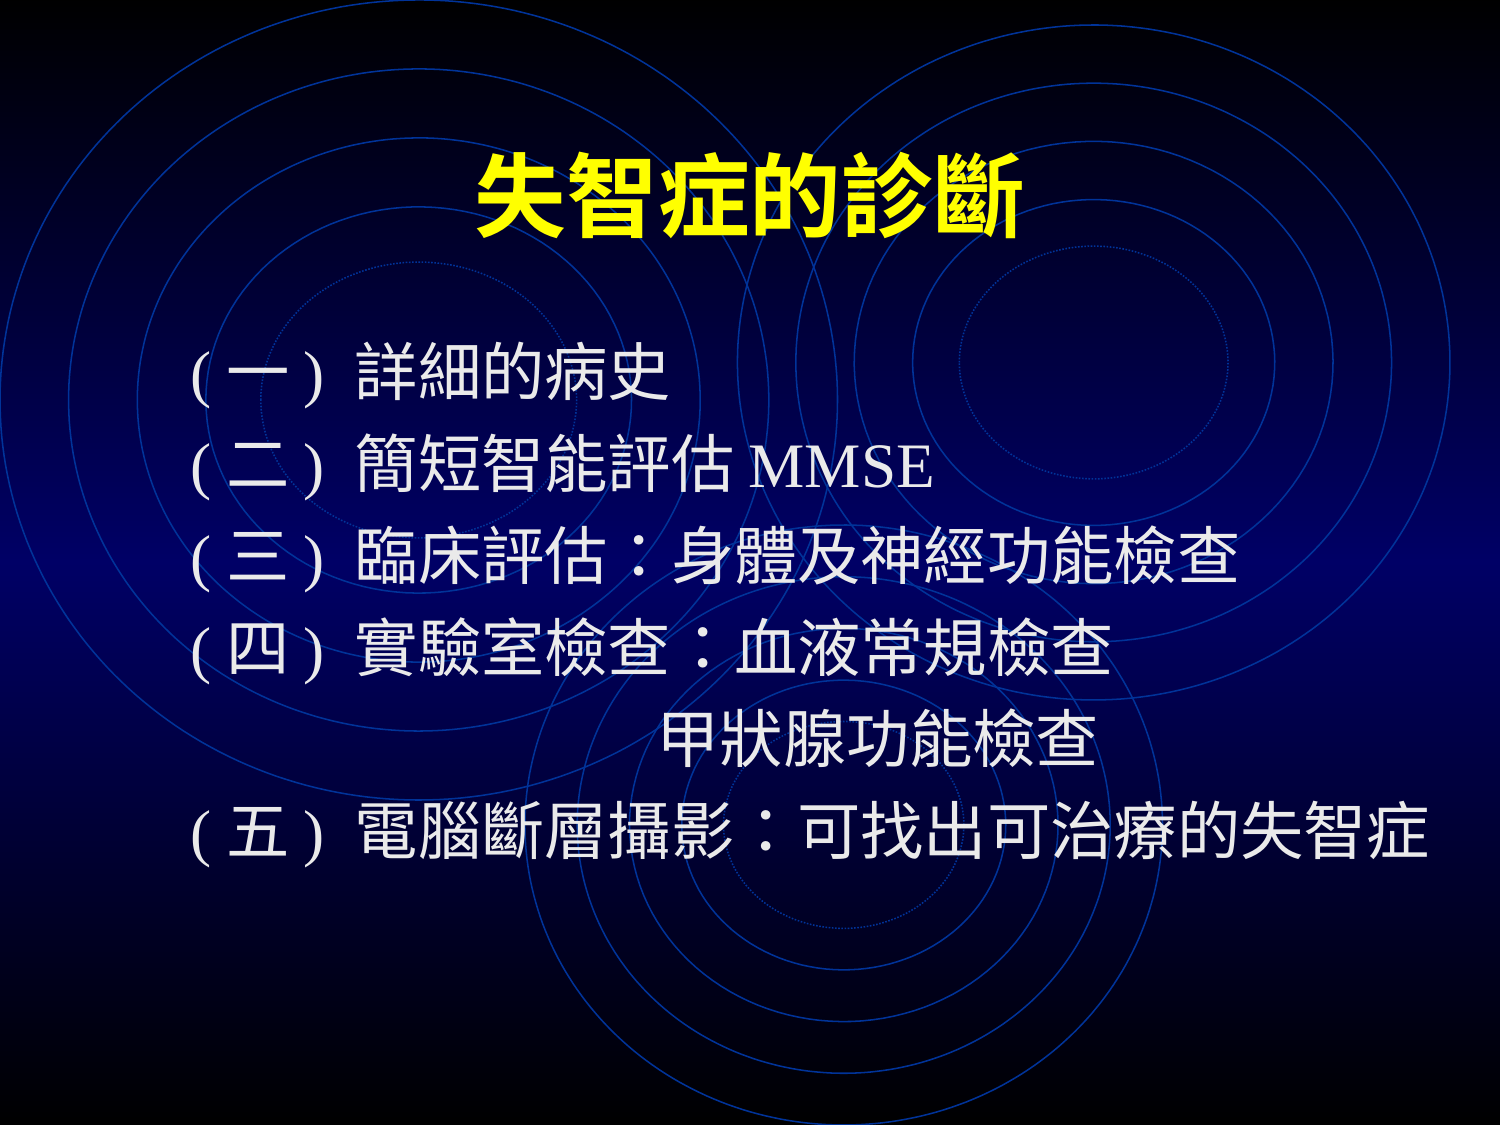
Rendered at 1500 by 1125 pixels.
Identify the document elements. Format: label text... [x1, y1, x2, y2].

title 失智症的診斷 [112, 99, 1388, 288]
list (一) 詳細的病史 (二) 簡短智能評估MMSE (三) 臨床評估：身體及神經功能檢查 (四) 實驗室檢查：血液常規檢查 甲狀腺功能檢查 (五) 電腦斷層攝影：可找出可治療的失智症 [75, 324, 1450, 1000]
